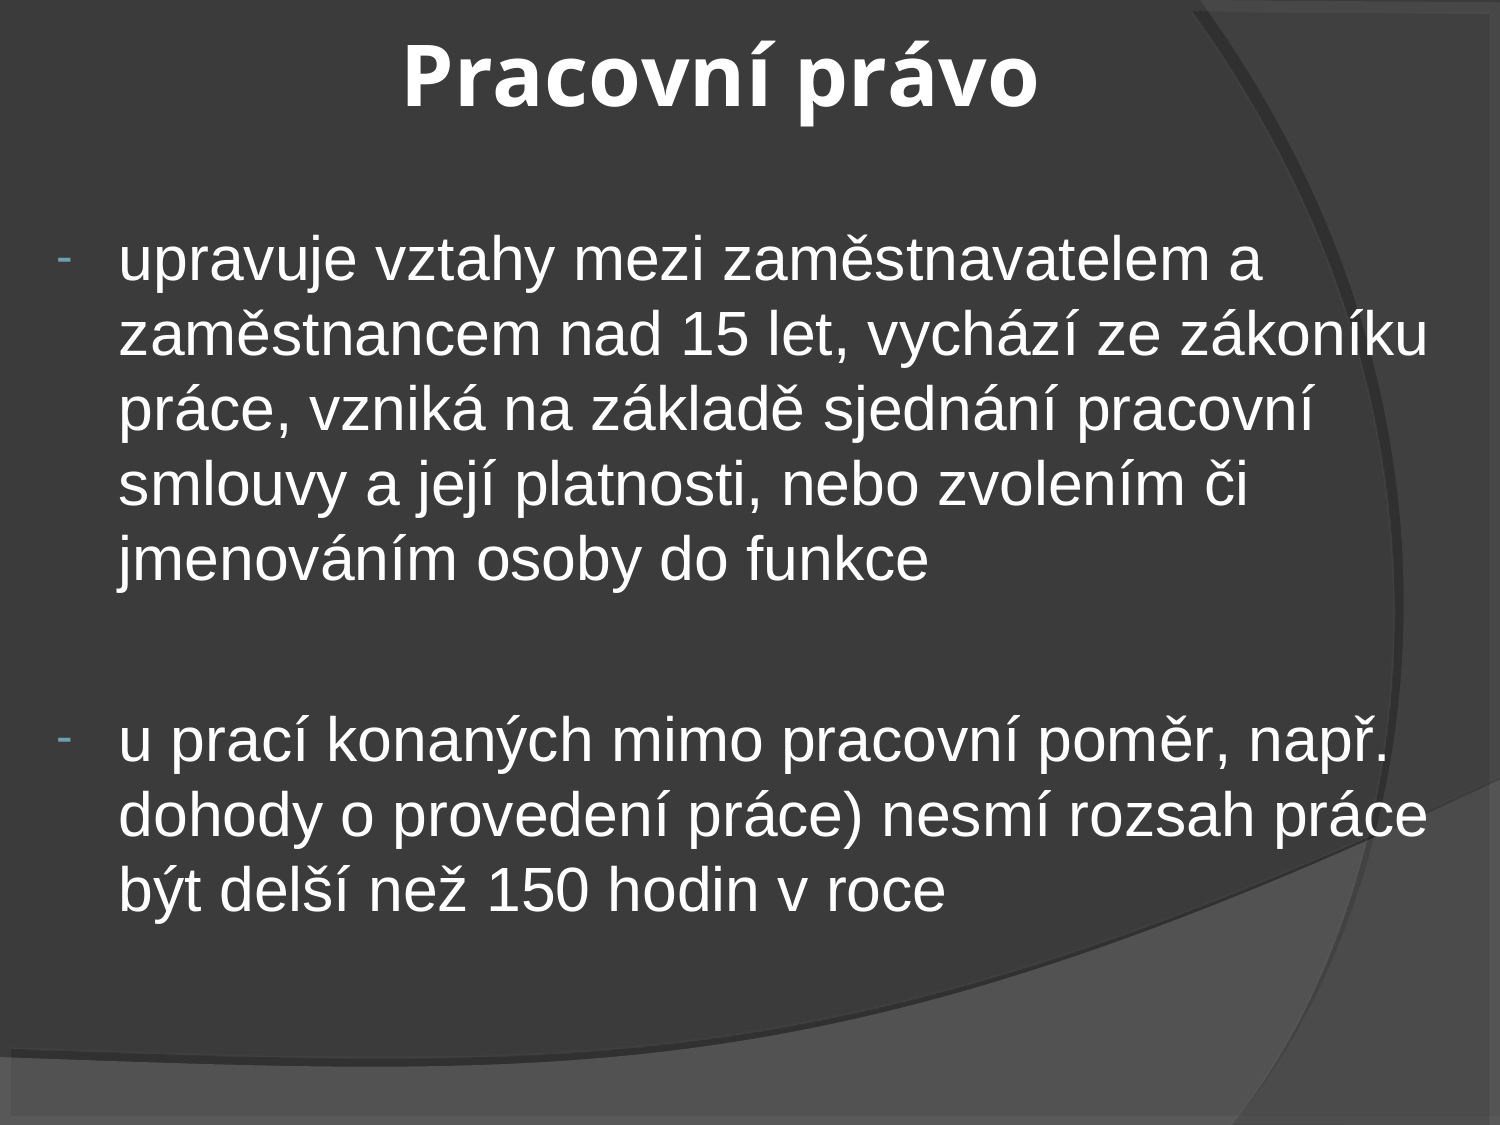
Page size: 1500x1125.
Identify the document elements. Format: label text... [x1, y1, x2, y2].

list upravuje vztahy mezi zaměstnavatelem a zaměstnancem nad 15 let, vychází ze zákoníku práce, vzniká na základě sjednání pracovní smlouvy a její platnosti, nebo zvolením či jmenováním osoby do funkce u prací konaných mimo pracovní poměr, např. dohody o provedení práce) nesmí rozsah práce být delší než 150 hodin v roce [35, 210, 1465, 1079]
title Pracovní právo [58, 13, 1383, 210]
